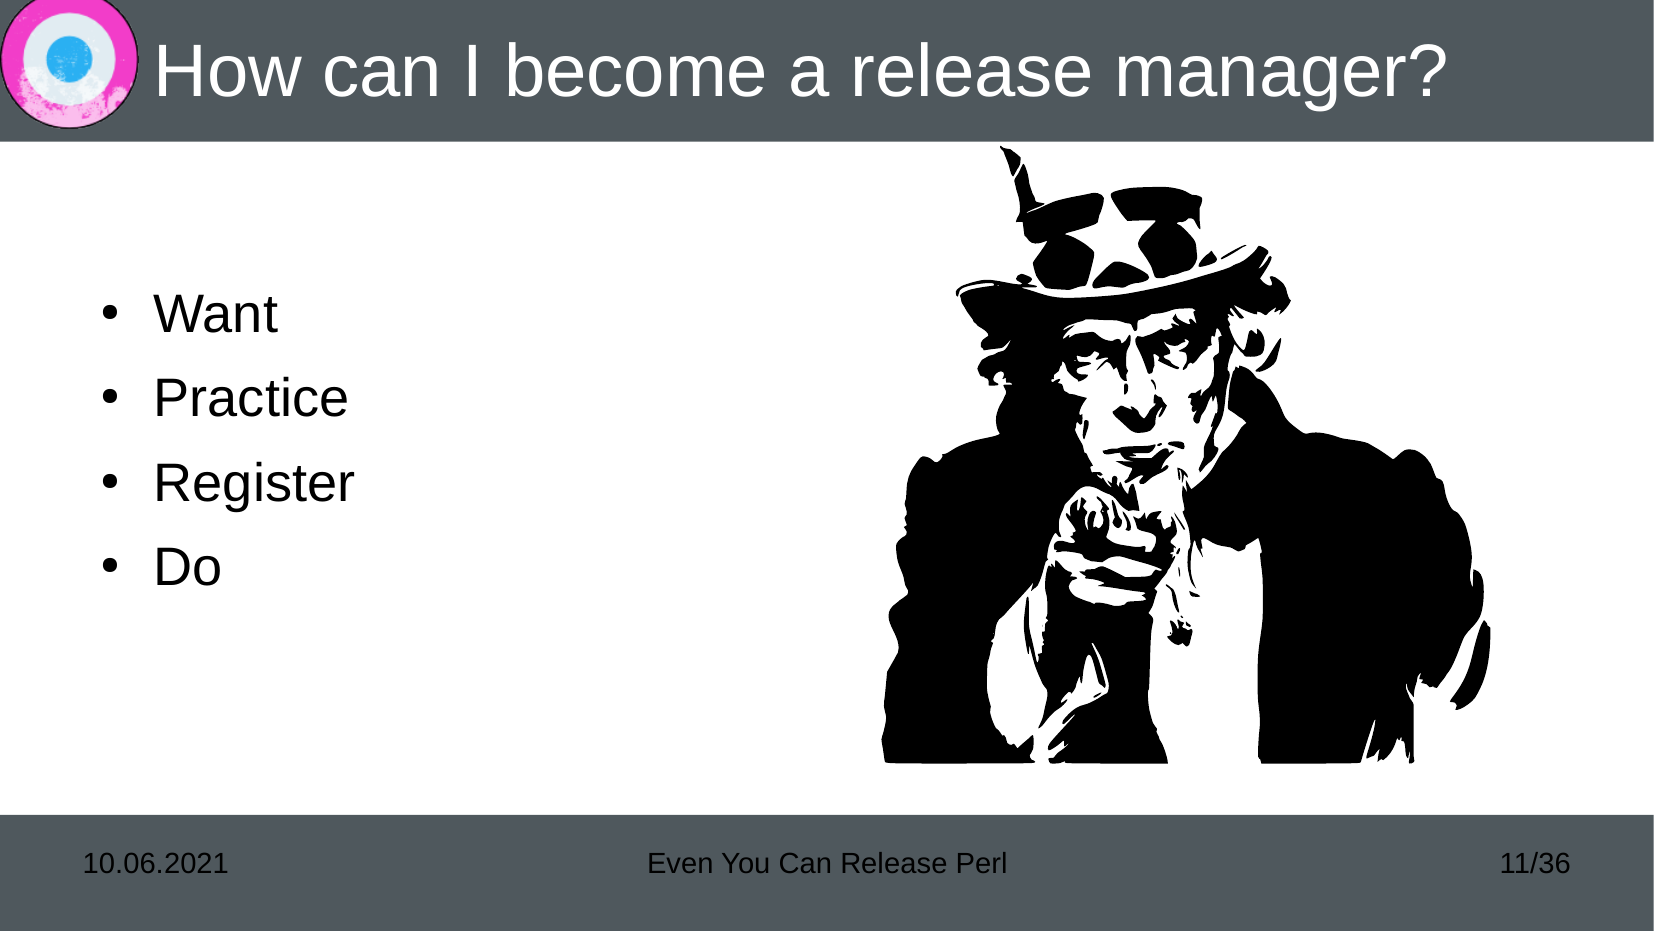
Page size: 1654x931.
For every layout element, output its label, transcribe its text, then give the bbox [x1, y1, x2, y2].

picture [874, 141, 1543, 815]
picture [0, 0, 228, 148]
list Want Practice Register Do [82, 283, 809, 815]
title How can I become a release manager? [153, 5, 1654, 136]
